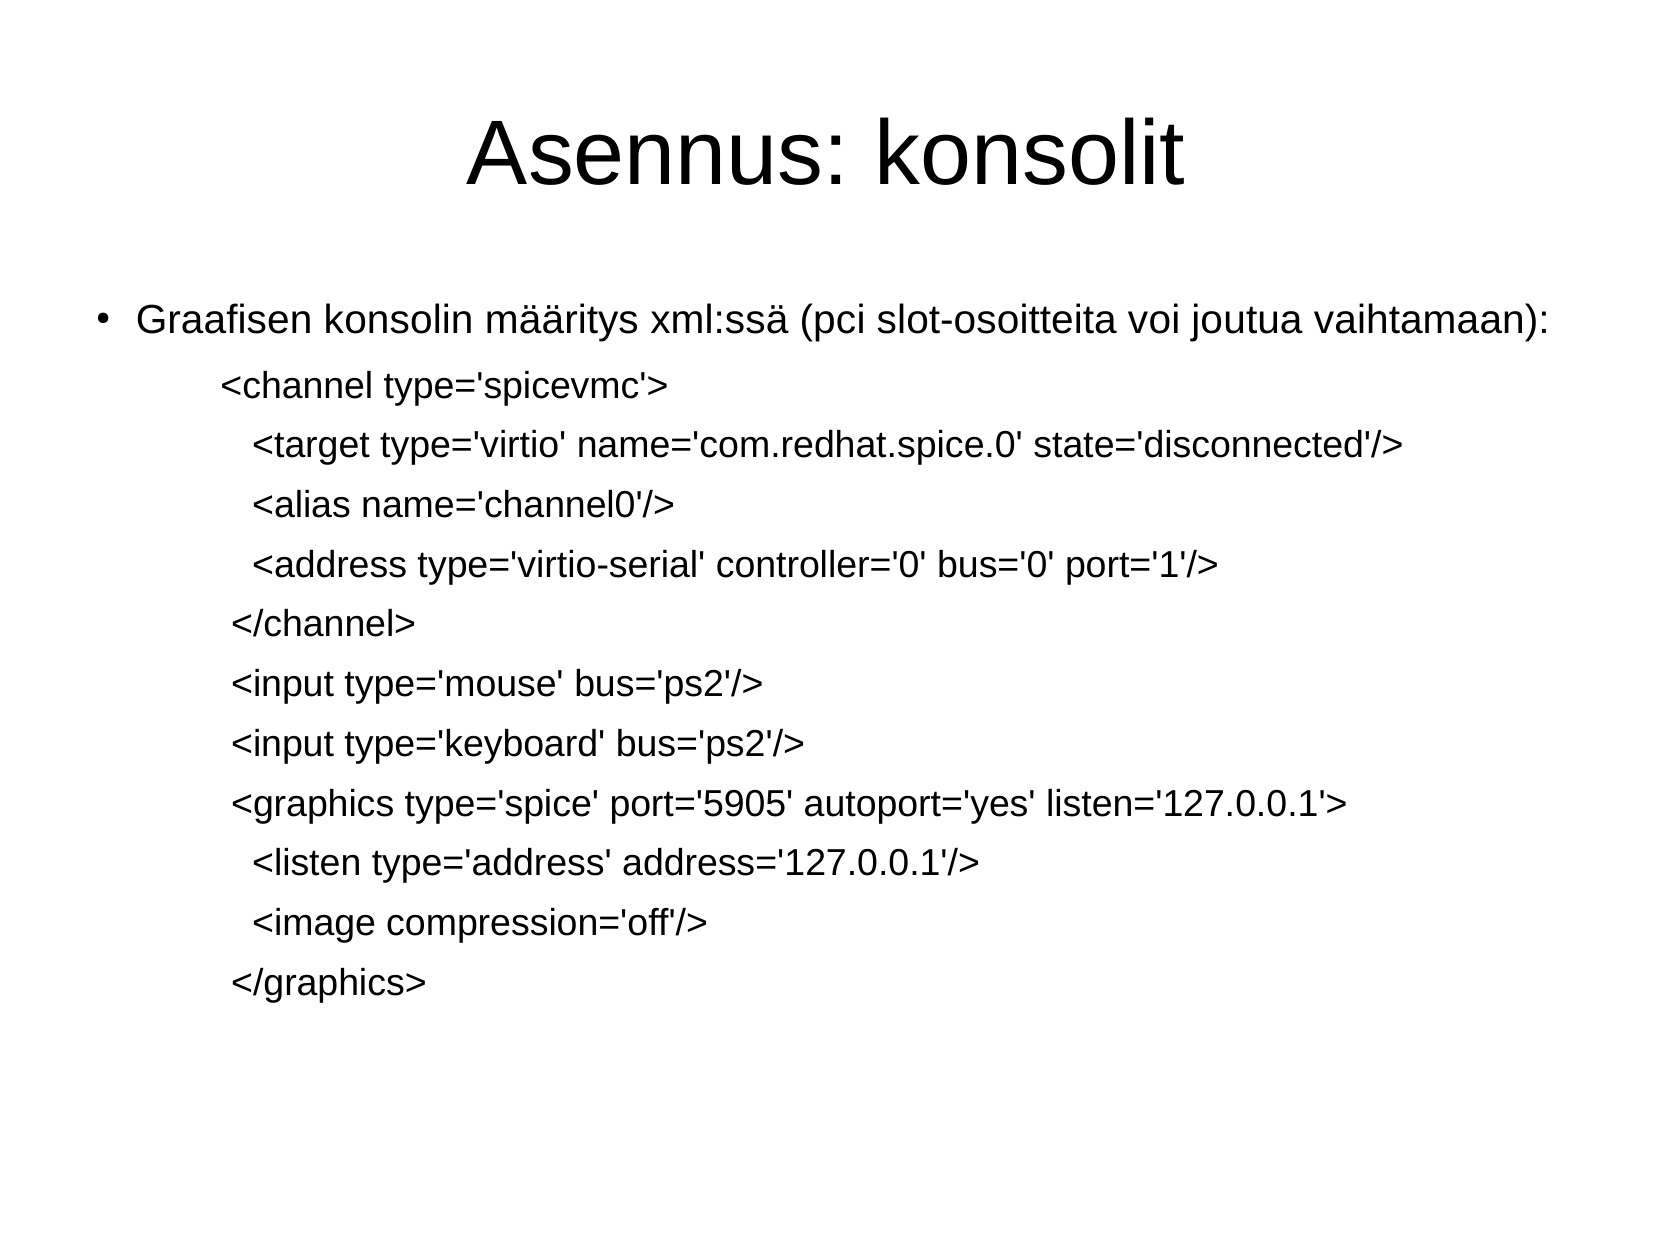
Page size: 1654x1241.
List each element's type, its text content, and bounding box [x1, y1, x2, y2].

title Asennus: konsolit [82, 49, 1571, 257]
list Graafisen konsolin määritys xml:ssä (pci slot-osoitteita voi joutua vaihtamaan): <channel type='spicevmc'> <target type='virtio' name='com.redhat.spice.0' state='disconnected'/> <alias name='channel0'/> <address type='virtio-serial' controller='0' bus='0' port='1'/> </channel> <input type='mouse' bus='ps2'/> <input type='keyboard' bus='ps2'/> <graphics type='spice' port='5905' autoport='yes' listen='127.0.0.1'> <listen type='address' address='127.0.0.1'/> <image compression='off'/> </graphics> [82, 296, 1571, 1016]
